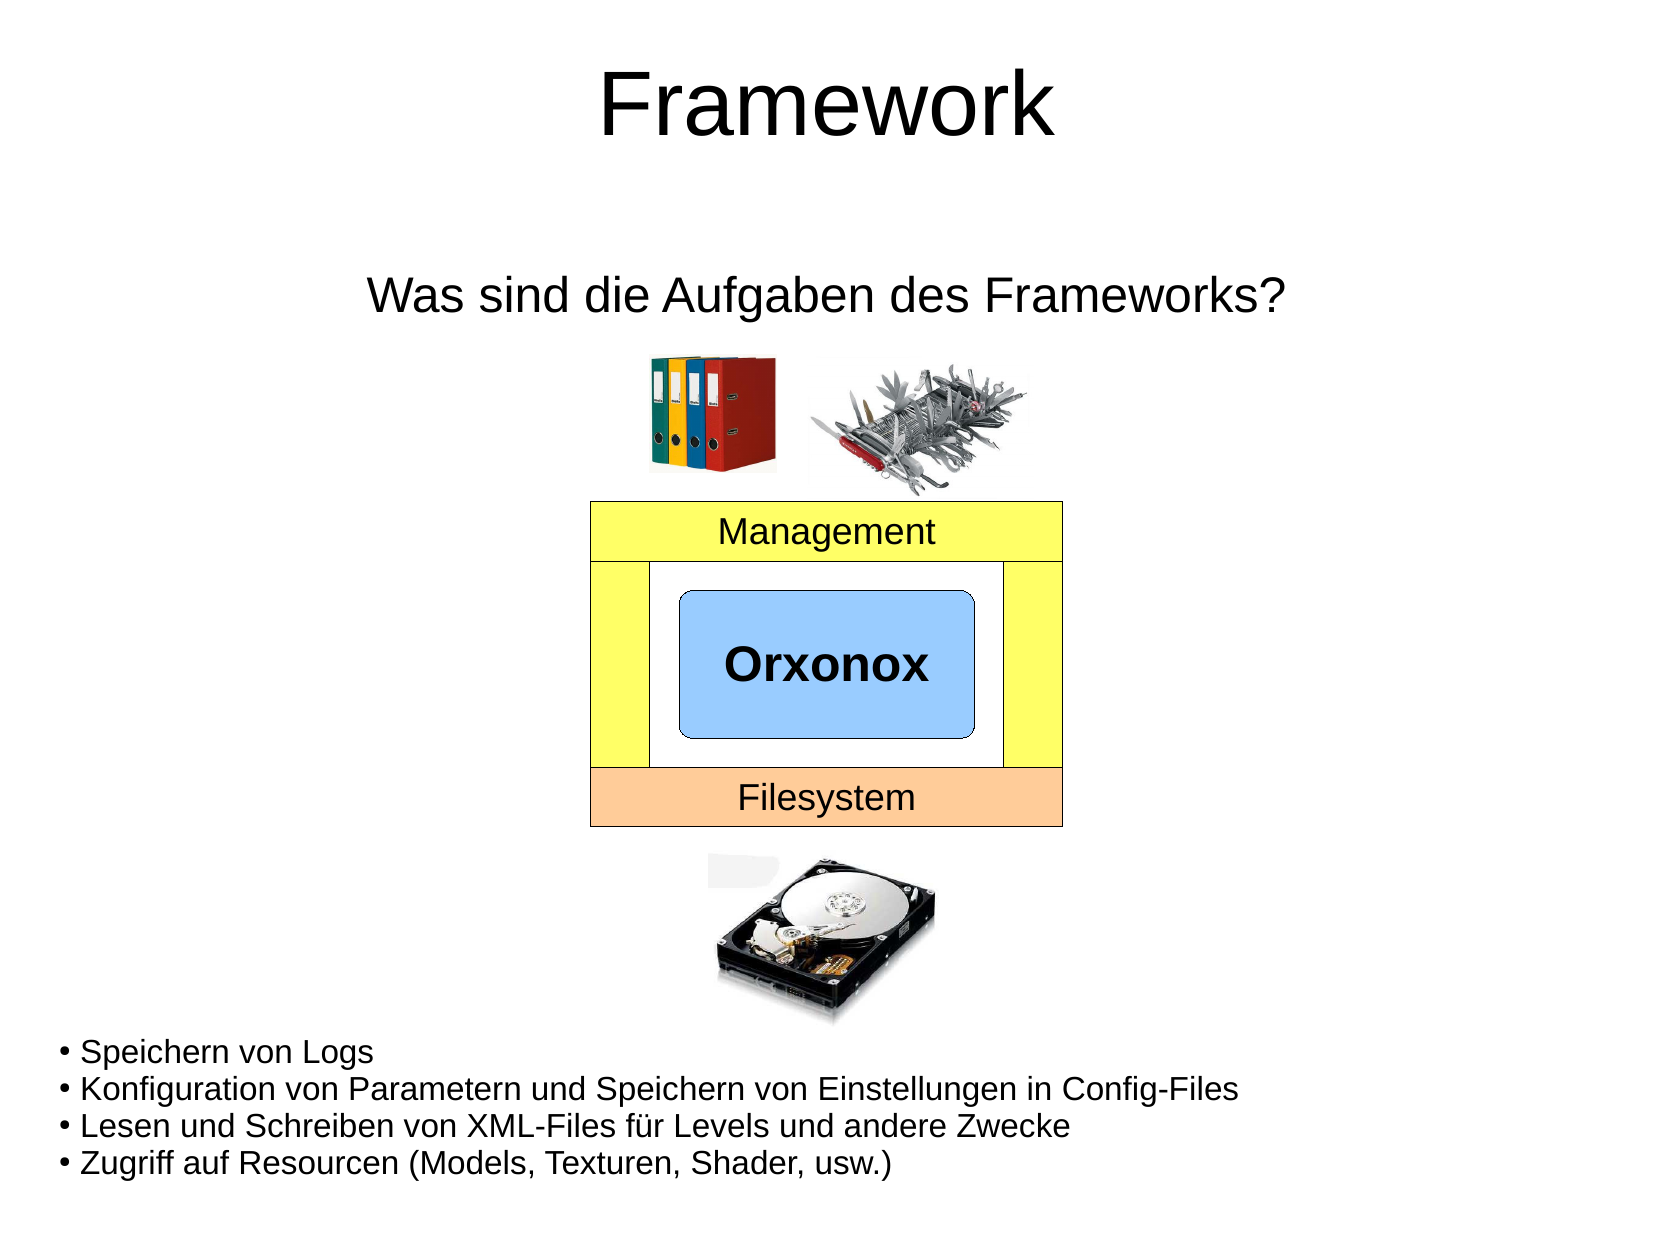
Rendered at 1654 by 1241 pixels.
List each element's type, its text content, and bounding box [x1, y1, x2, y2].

text_box [1003, 561, 1063, 768]
picture [708, 845, 939, 1034]
picture [649, 354, 777, 473]
text_box Management [590, 501, 1063, 562]
text_box Speichern von Logs Konfiguration von Parametern und Speichern von Einstellungen in Config-Files Lesen und Schreiben von XML-Files für Levels und andere Zwecke Zugriff auf Resourcen (Models, Texturen, Shader, usw.) [59, 1033, 1595, 1183]
title Framework [82, 0, 1571, 208]
subtitle Was sind die Aufgaben des Frameworks? [82, 265, 1571, 325]
picture [807, 354, 1034, 500]
text_box Filesystem [590, 767, 1063, 827]
text_box [590, 561, 650, 768]
text_box Orxonox [679, 590, 975, 739]
